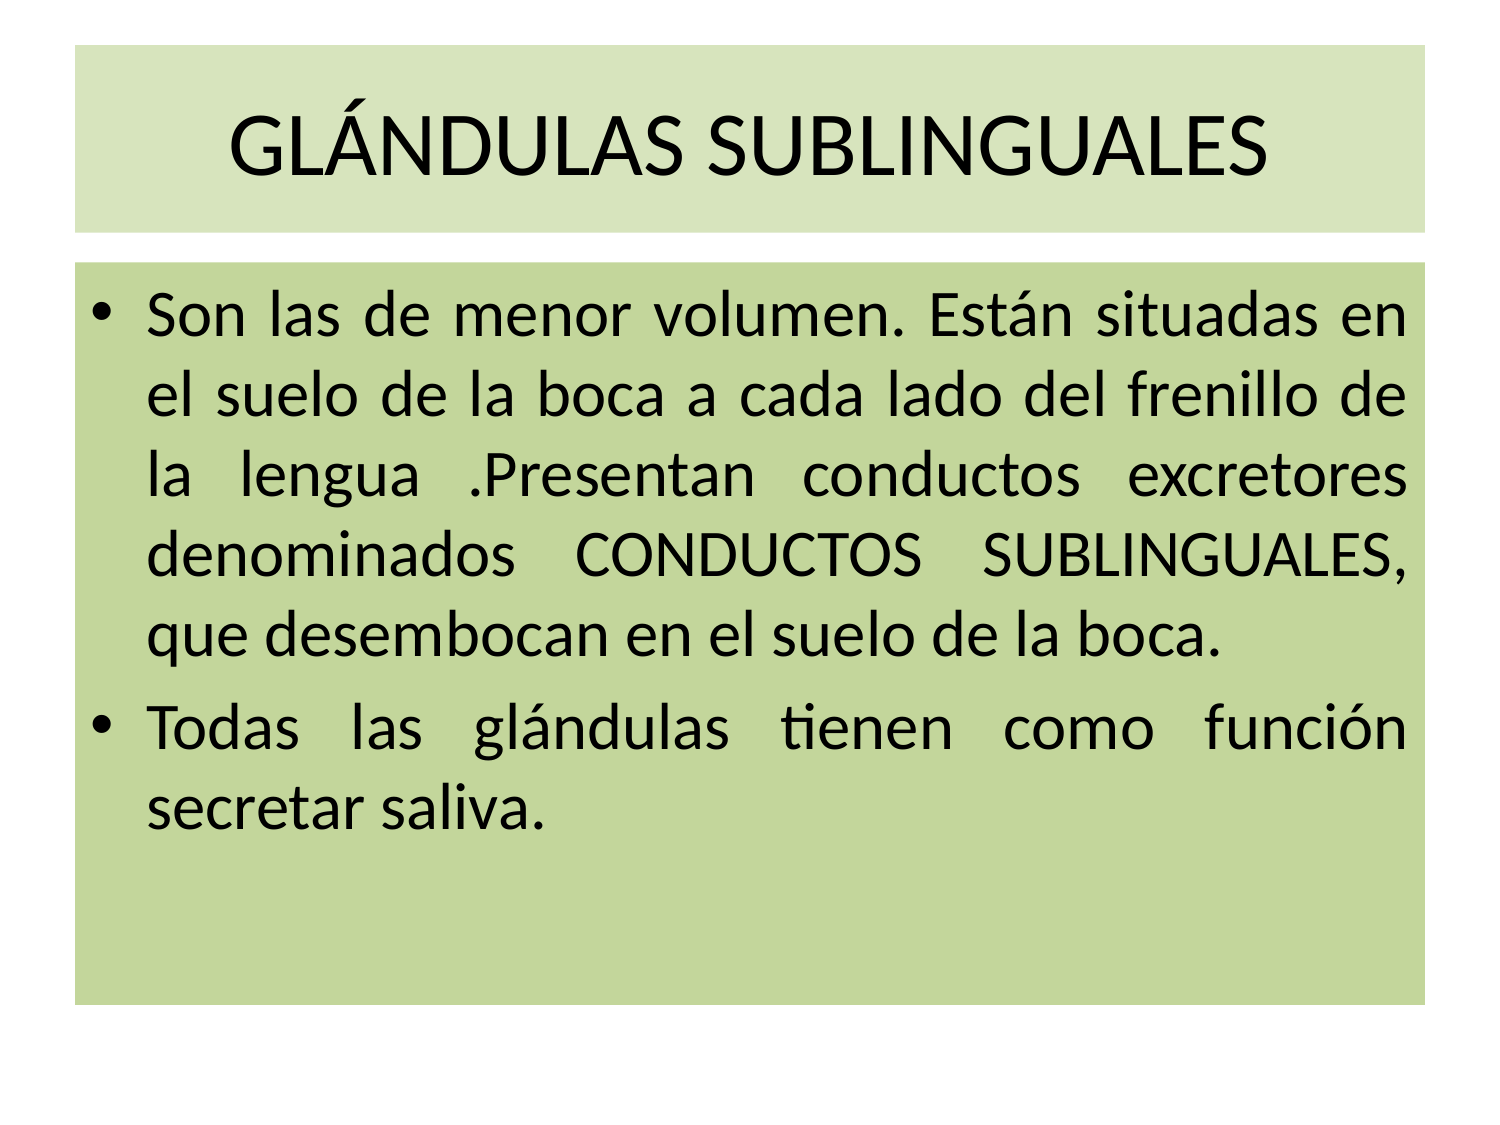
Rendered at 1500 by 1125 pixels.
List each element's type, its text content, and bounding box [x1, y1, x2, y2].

title GLÁNDULAS SUBLINGUALES [75, 45, 1425, 233]
list Son las de menor volumen. Están situadas en el suelo de la boca a cada lado del frenillo de la lengua .Presentan conductos excretores denominados CONDUCTOS SUBLINGUALES, que desembocan en el suelo de la boca. Todas las glándulas tienen como función secretar saliva. [75, 262, 1425, 1005]
